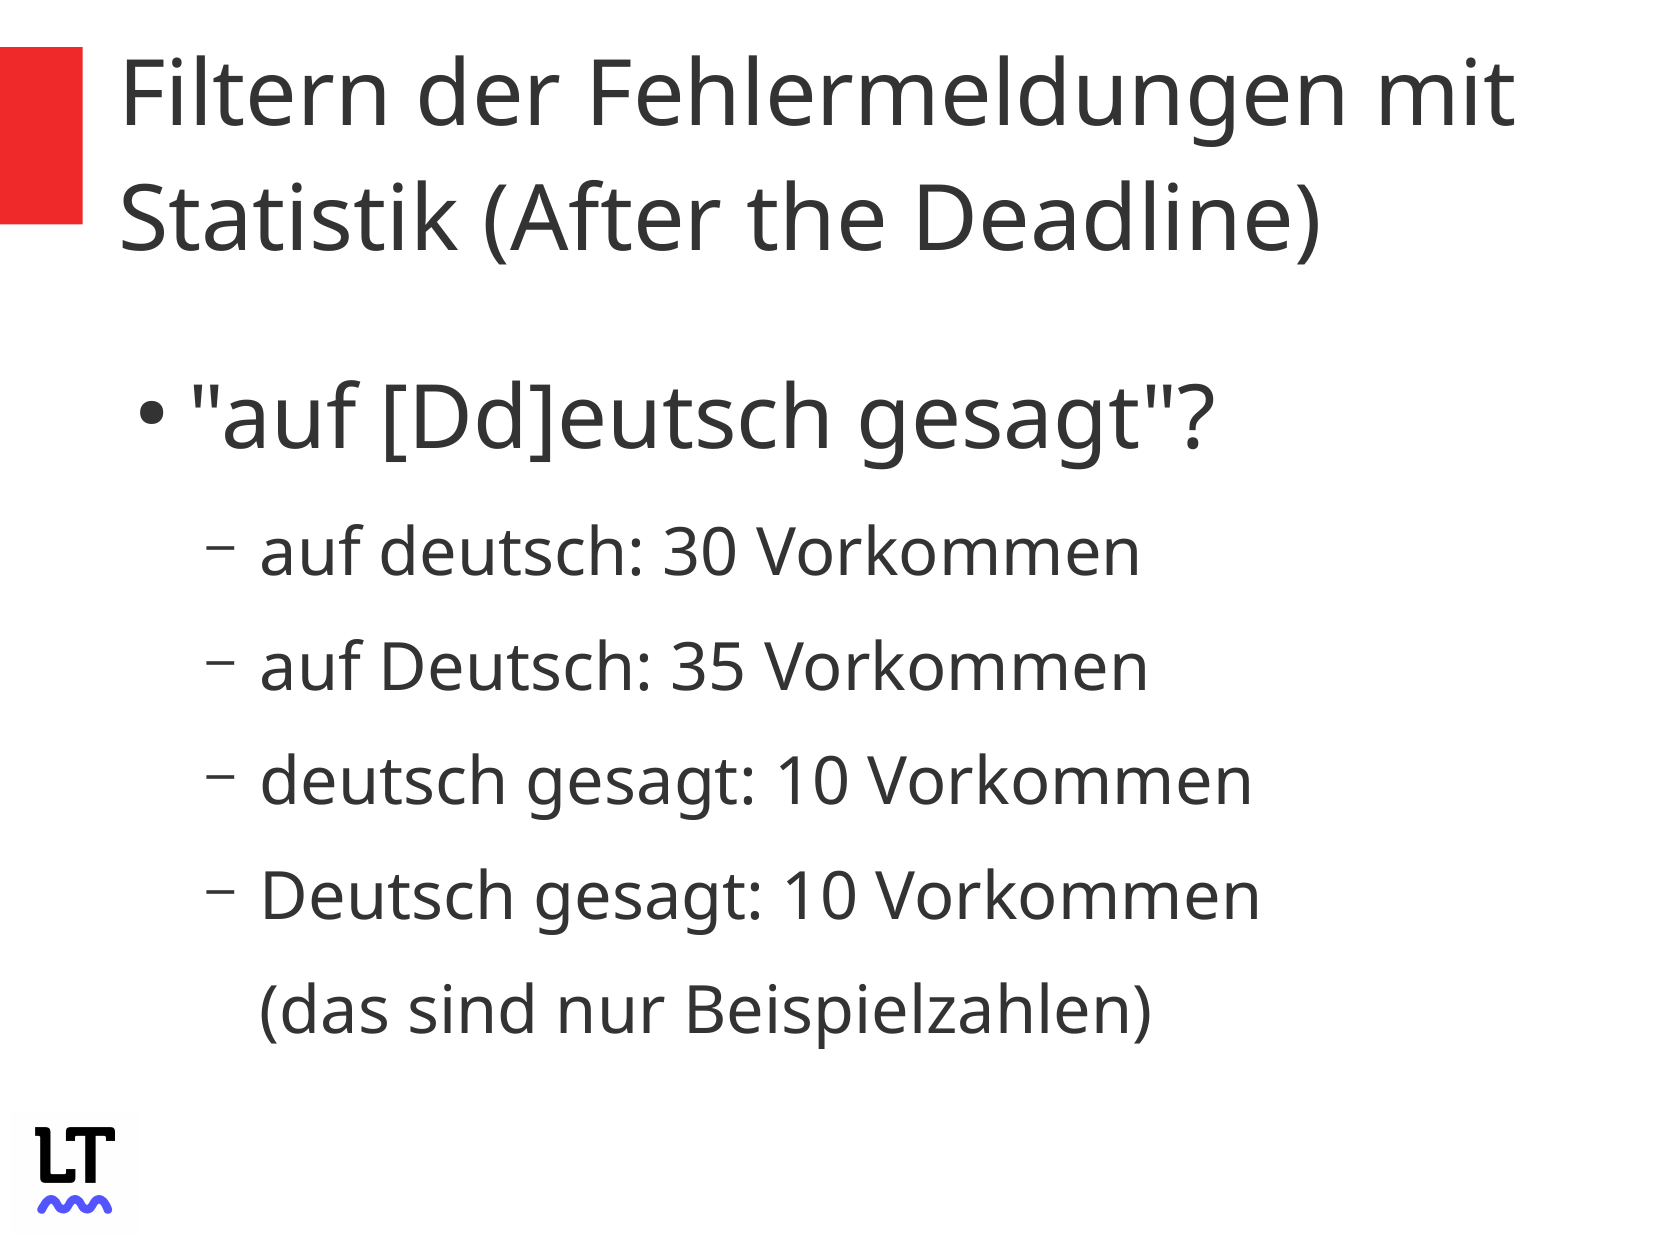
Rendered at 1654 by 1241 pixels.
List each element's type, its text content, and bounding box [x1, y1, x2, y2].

picture [11, 1110, 138, 1235]
title Filtern der Fehlermeldungen mit Statistik (After the Deadline) [118, 49, 1571, 257]
list "auf [Dd]eutsch gesagt"? auf deutsch: 30 Vorkommen auf Deutsch: 35 Vorkommen deutsch gesagt: 10 Vorkommen Deutsch gesagt: 10 Vorkommen (das sind nur Beispielzahlen) [118, 354, 1536, 1074]
